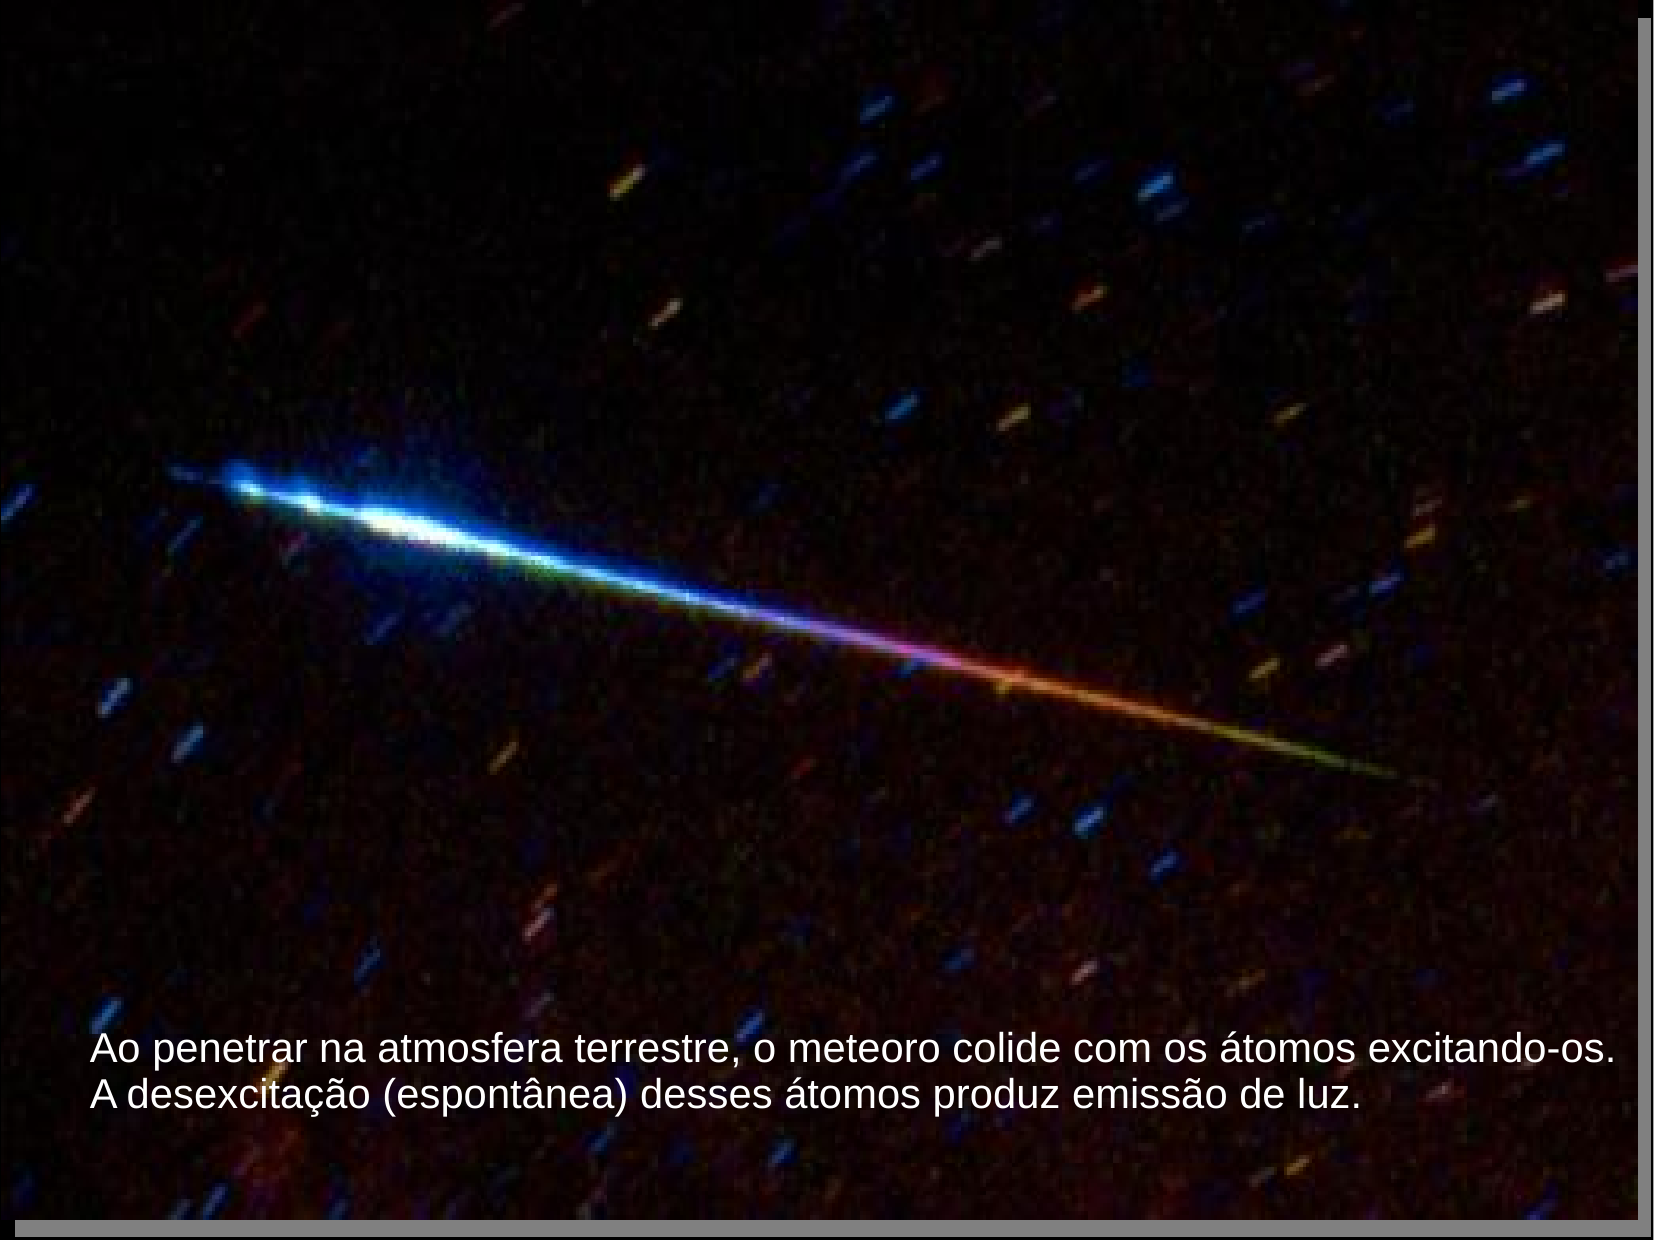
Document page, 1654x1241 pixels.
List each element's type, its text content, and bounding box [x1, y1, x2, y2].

text_box Ao penetrar na atmosfera terrestre, o meteoro colide com os átomos excitando-os. A desexcitação (espontânea) desses átomos produz emissão de luz. [75, 1017, 1633, 1137]
picture [1, 0, 1654, 1241]
